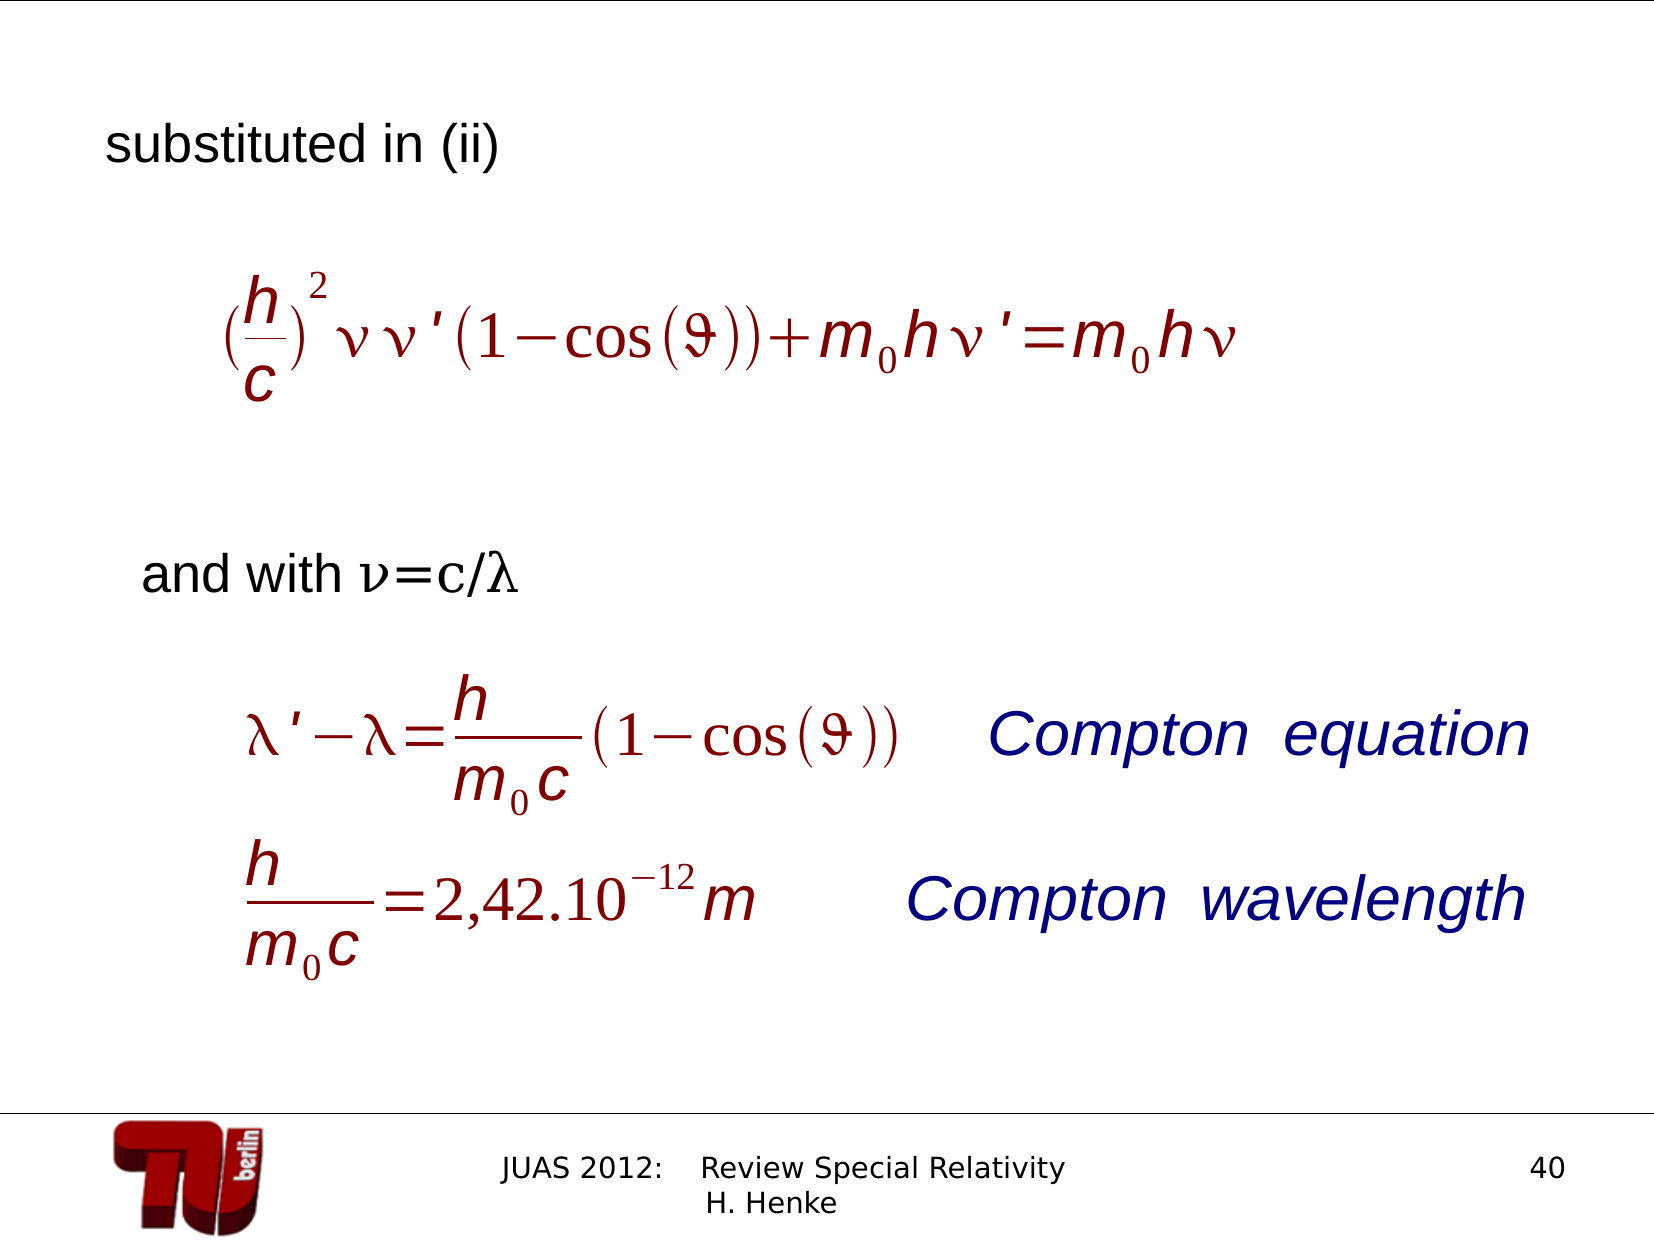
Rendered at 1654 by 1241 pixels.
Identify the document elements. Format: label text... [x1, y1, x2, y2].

chart [214, 262, 1249, 415]
picture [112, 1119, 265, 1238]
text_box and with ν=c/λ [126, 534, 766, 613]
text_box substituted in (ii) [90, 106, 628, 182]
chart [238, 661, 1537, 989]
